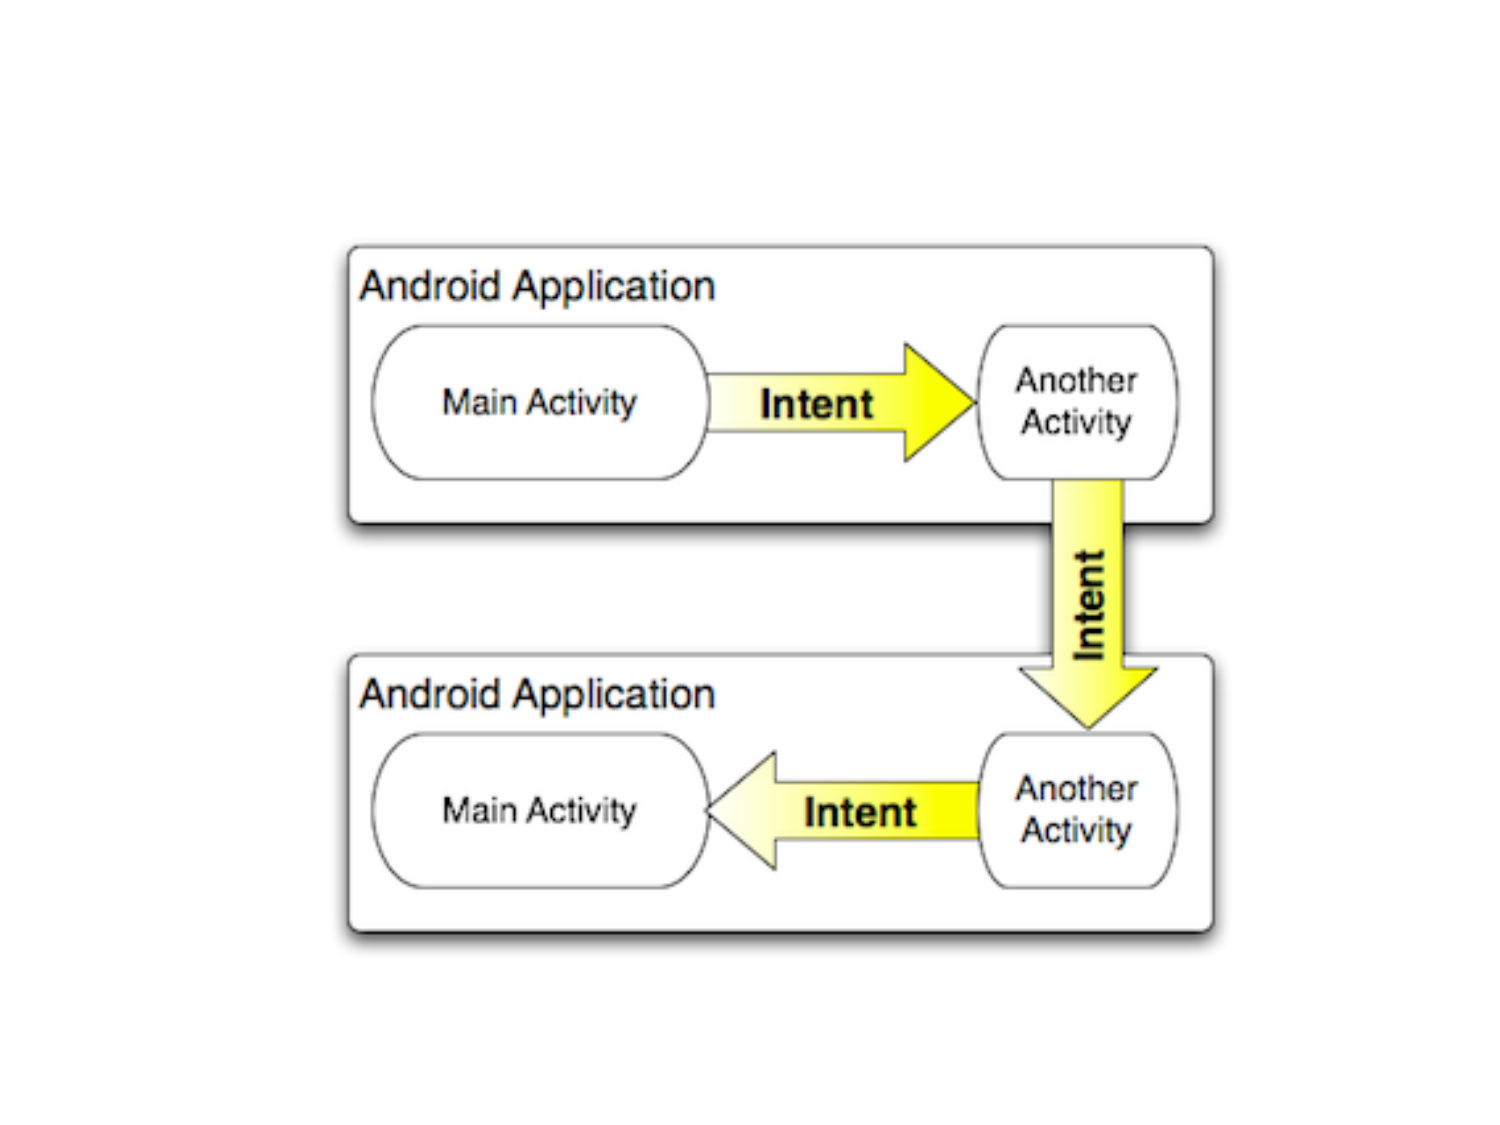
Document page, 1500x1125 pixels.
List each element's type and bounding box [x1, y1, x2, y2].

picture [324, 231, 1237, 965]
